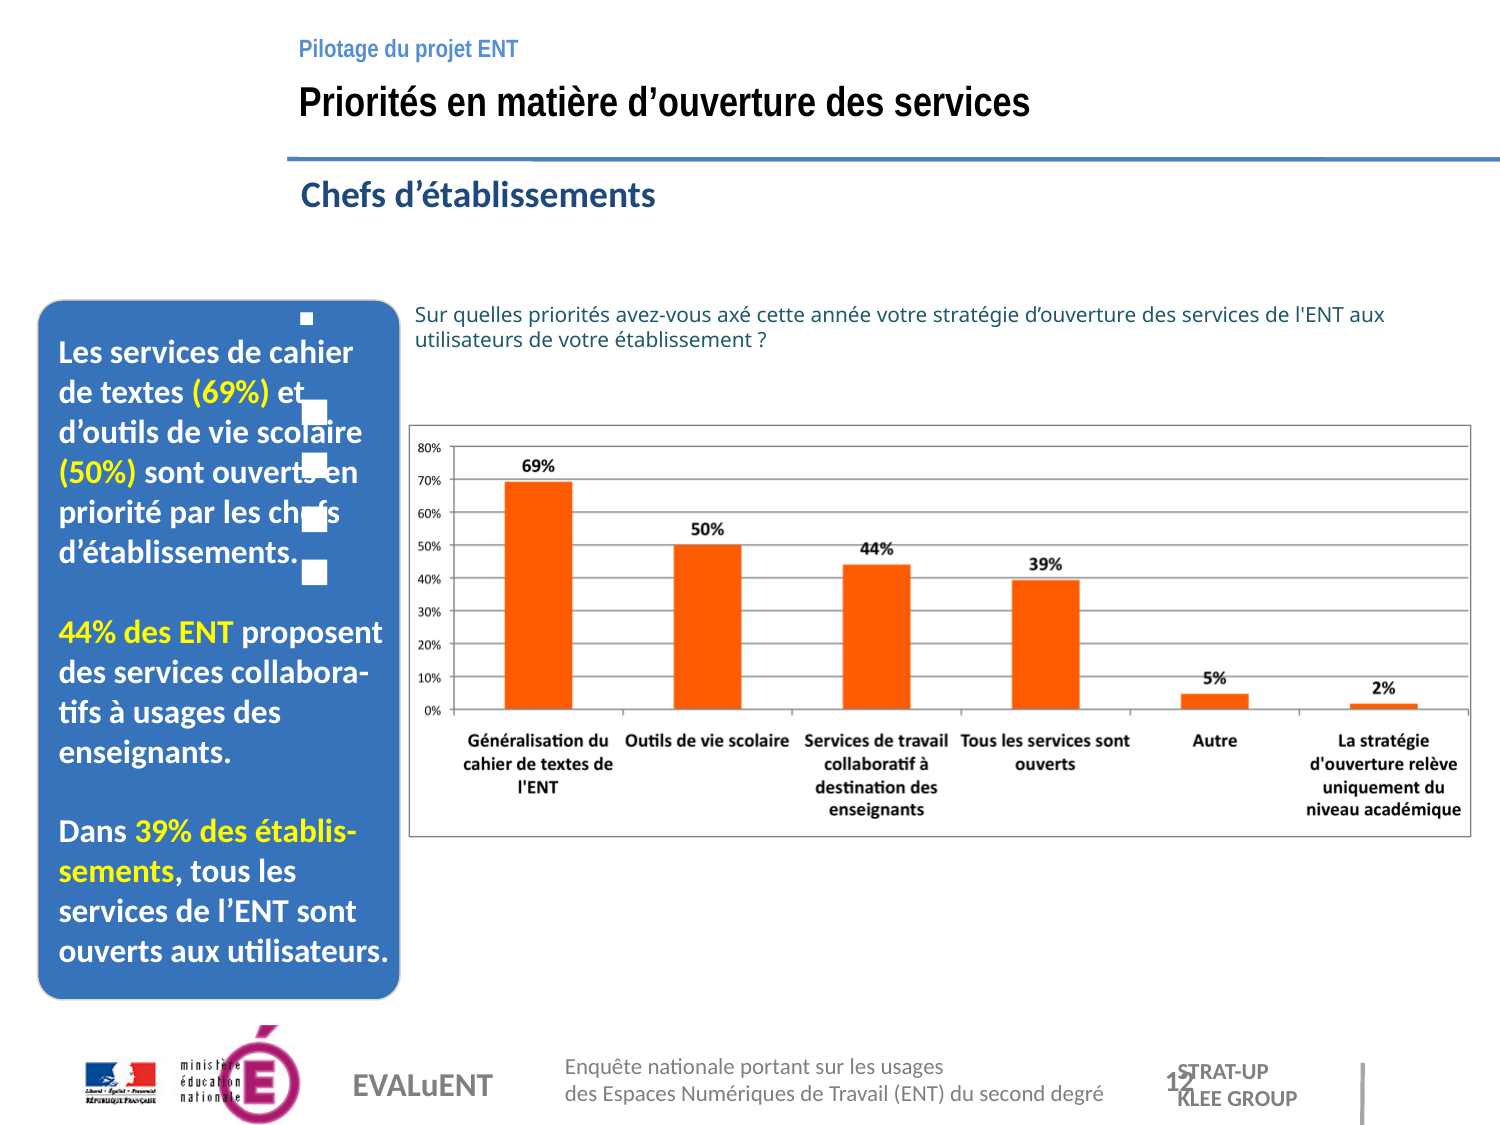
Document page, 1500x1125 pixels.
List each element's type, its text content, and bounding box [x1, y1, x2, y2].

picture [408, 425, 1472, 838]
text_box [1074, 1050, 1426, 1110]
text_box Pilotage du projet ENT Priorités en matière d’ouverture des services [284, 25, 1455, 100]
text_box Chefs d’établissements [286, 162, 676, 224]
text_box Sur quelles priorités avez-vous axé cette année votre stratégie d’ouverture des services de l'ENT aux utilisateurs de votre établissement ? [399, 294, 1488, 363]
text_box Les services de cahier de textes (69%) et d’outils de vie scolaire (50%) sont ouverts en priorité par les chefs d’établissements. 44% des ENT proposent des services collabora-tifs à usages des enseignants. Dans 39% des établis-sements, tous les services de l’ENT sont ouverts aux utilisateurs. [37, 299, 401, 1000]
